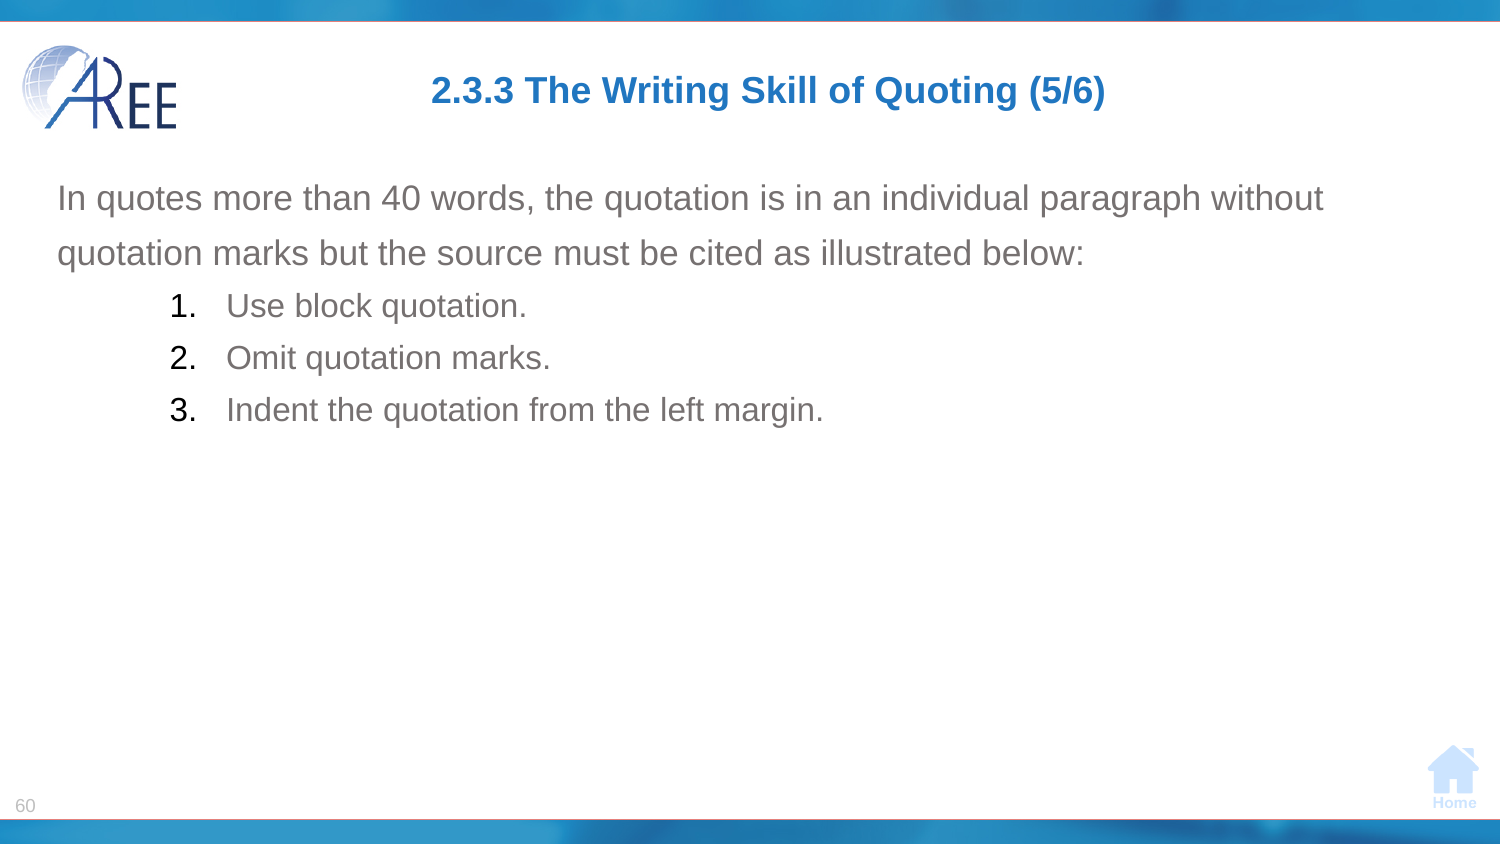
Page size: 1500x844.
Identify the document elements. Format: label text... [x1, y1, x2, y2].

title 2.3.3 The Writing Skill of Quoting (5/6) [415, 63, 1466, 155]
list In quotes more than 40 words, the quotation is in an individual paragraph without quotation marks but the source must be cited as illustrated below: Use block quotation. Omit quotation marks. Indent the quotation from the left margin. [42, 154, 1465, 783]
text_box 60 [0, 782, 338, 827]
